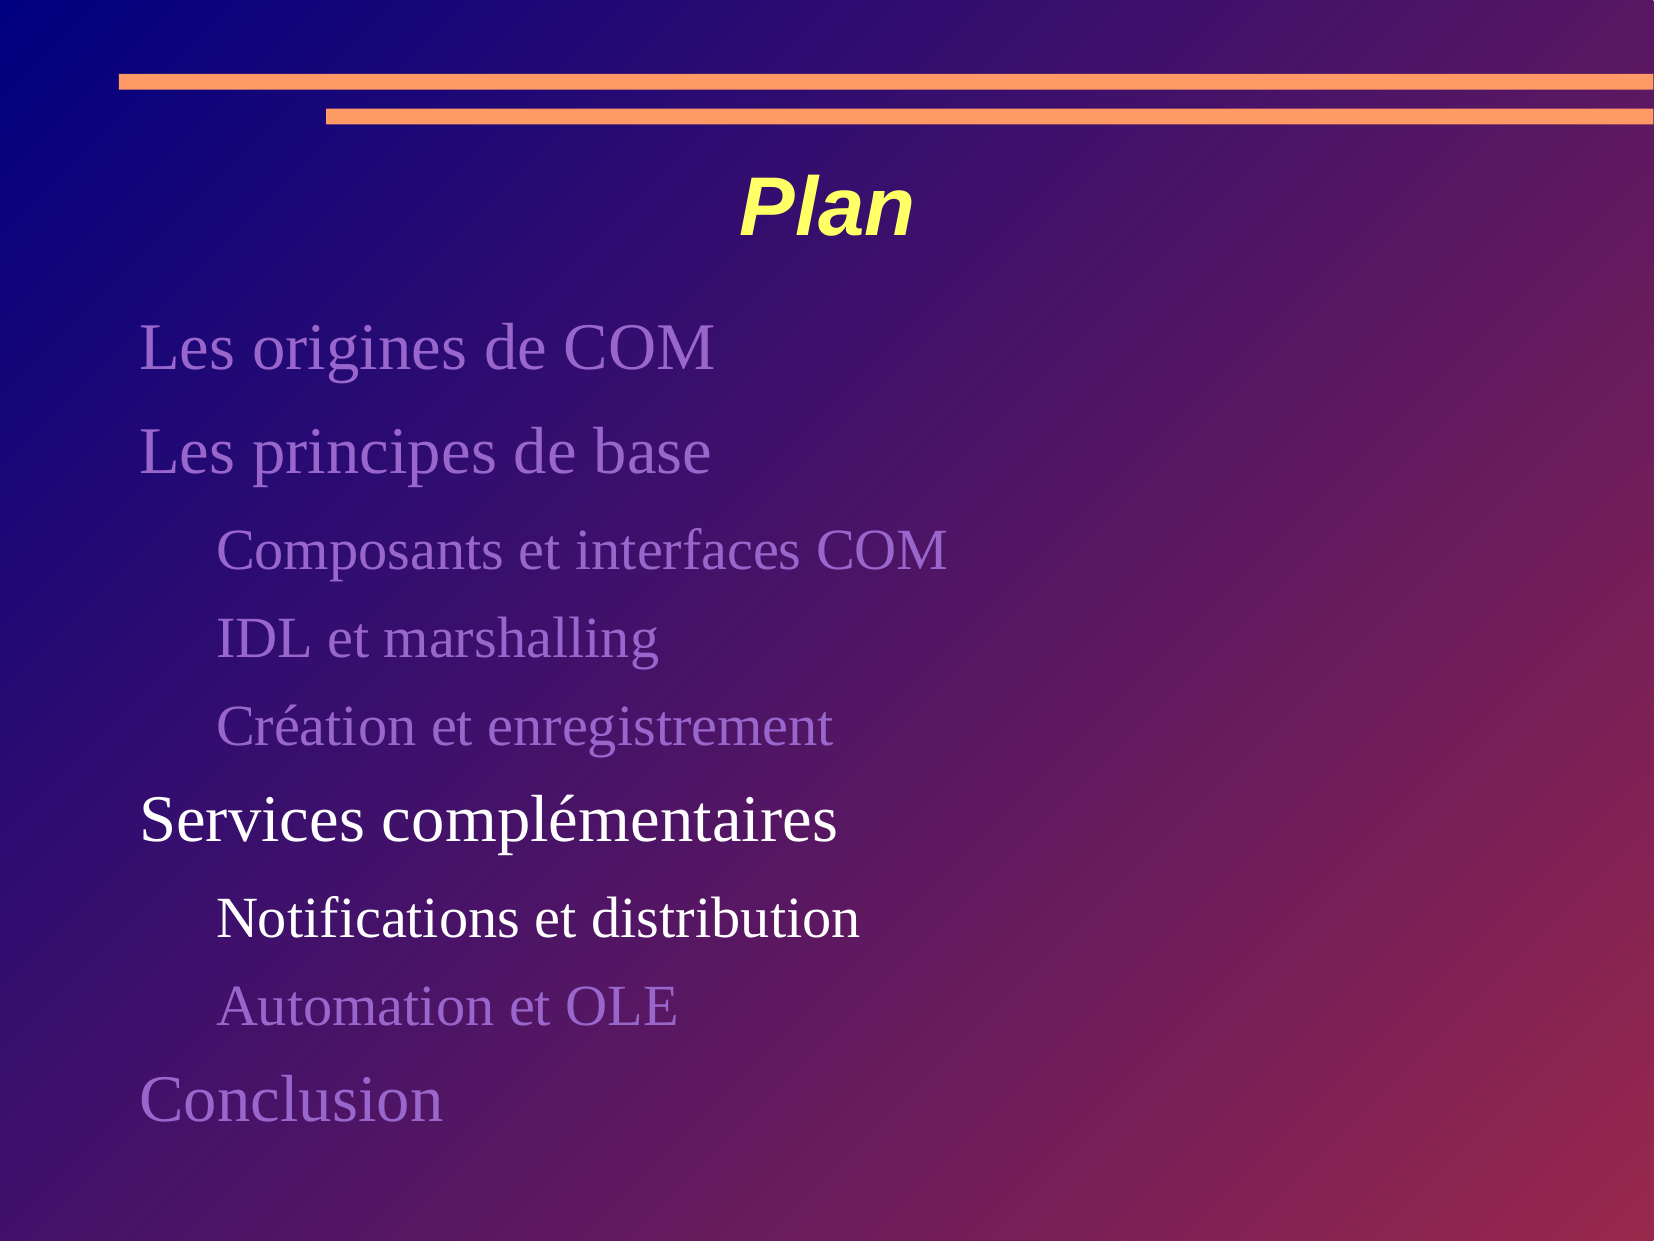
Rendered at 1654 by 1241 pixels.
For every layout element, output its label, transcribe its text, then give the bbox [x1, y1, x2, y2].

list Les origines de COM Les principes de base Composants et interfaces COM IDL et marshalling Création et enregistrement Services complémentaires Notifications et distribution Automation et OLE Conclusion [121, 310, 1534, 1136]
title Plan [121, 102, 1534, 310]
